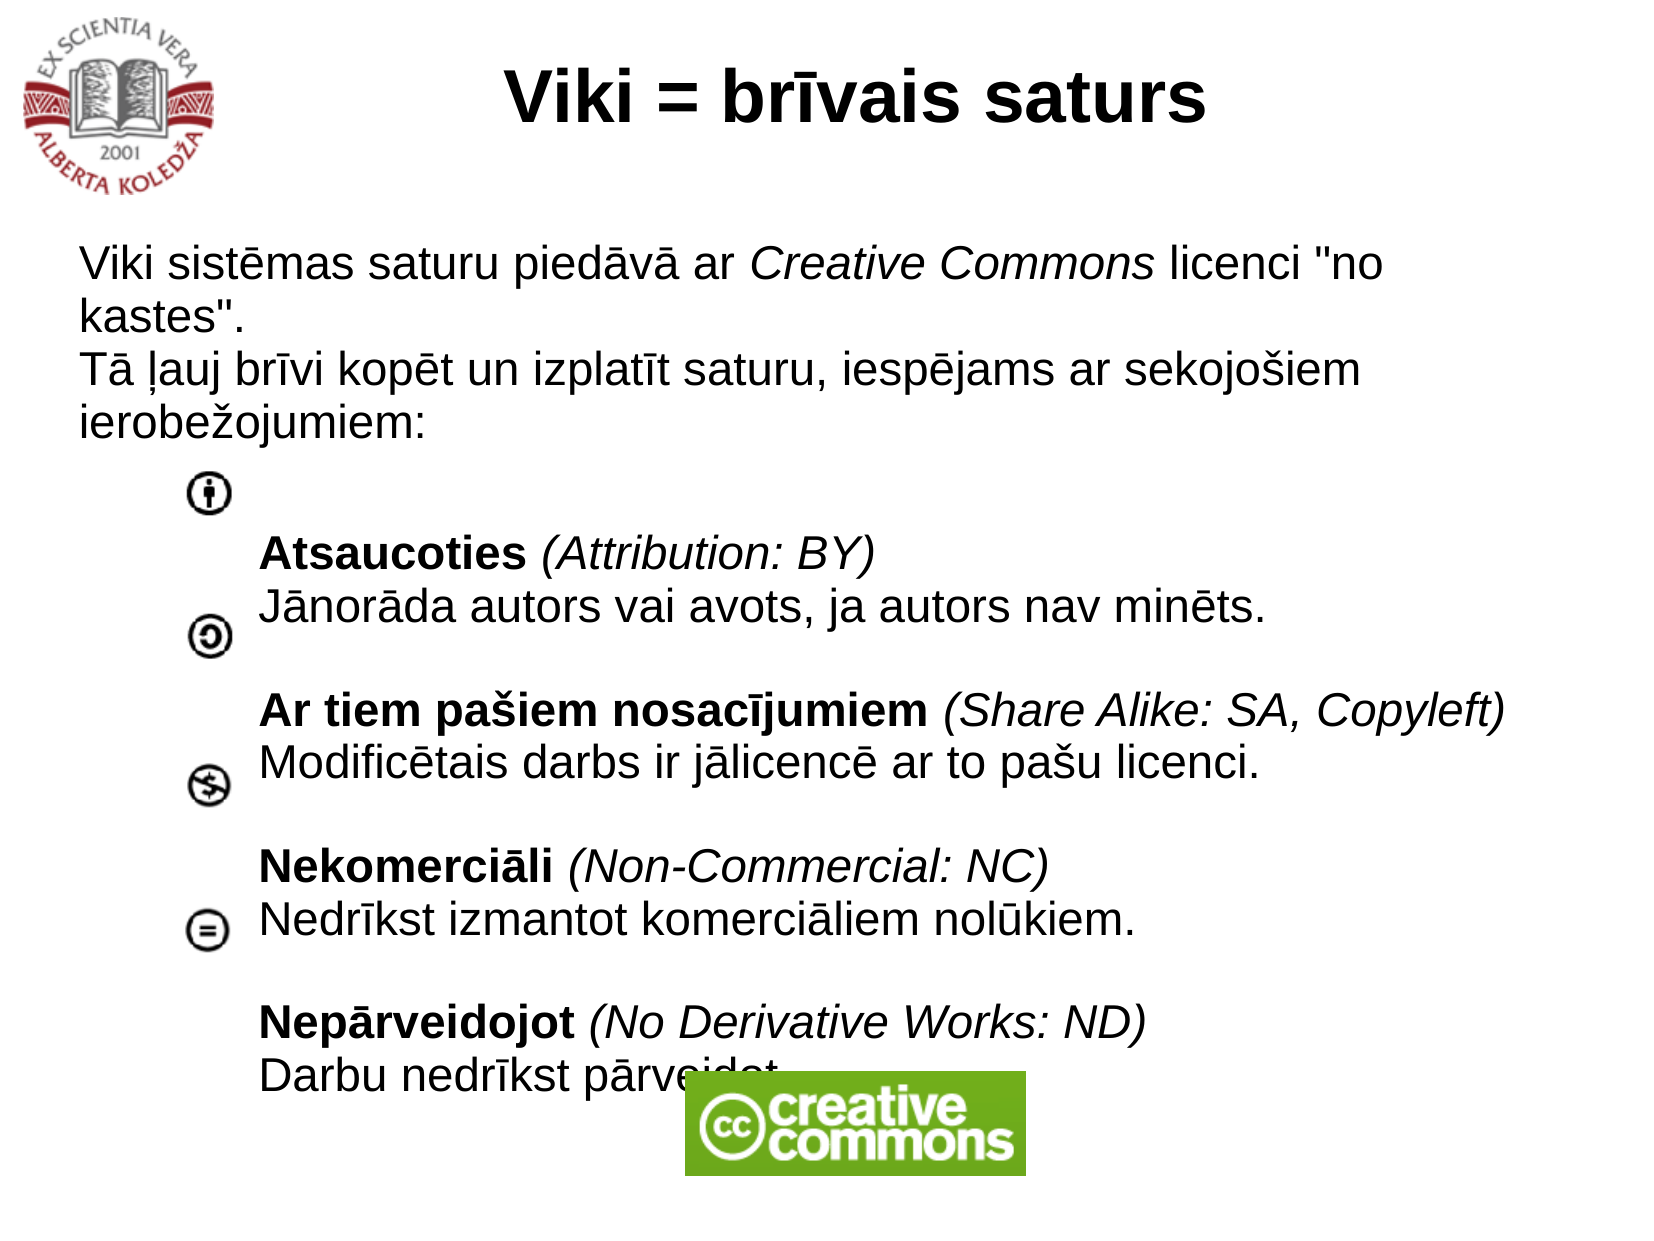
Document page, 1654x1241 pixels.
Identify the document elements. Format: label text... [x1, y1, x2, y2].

title Viki = brīvais saturs [147, 54, 1565, 139]
picture [183, 753, 236, 815]
picture [181, 464, 238, 520]
picture [23, 17, 214, 195]
list Viki sistēmas saturu piedāvā ar Creative Commons licenci "no kastes". Tā ļauj brīvi kopēt un izplatīt saturu, iespējams ar sekojošiem ierobežojumiem: Atsaucoties (Attribution: BY) Jānorāda autors vai avots, ja autors nav minēts. Ar tiem pašiem nosacījumiem (Share Alike: SA, Copyleft) Modificētais darbs ir jālicencē ar to pašu licenci. Nekomerciāli (Non-Commercial: NC) Nedrīkst izmantot komerciāliem nolūkiem. Nepārveidojot (No Derivative Works: ND) Darbu nedrīkst pārveidot. [78, 236, 1565, 1107]
picture [685, 1071, 1026, 1176]
picture [182, 608, 237, 662]
picture [181, 902, 238, 957]
